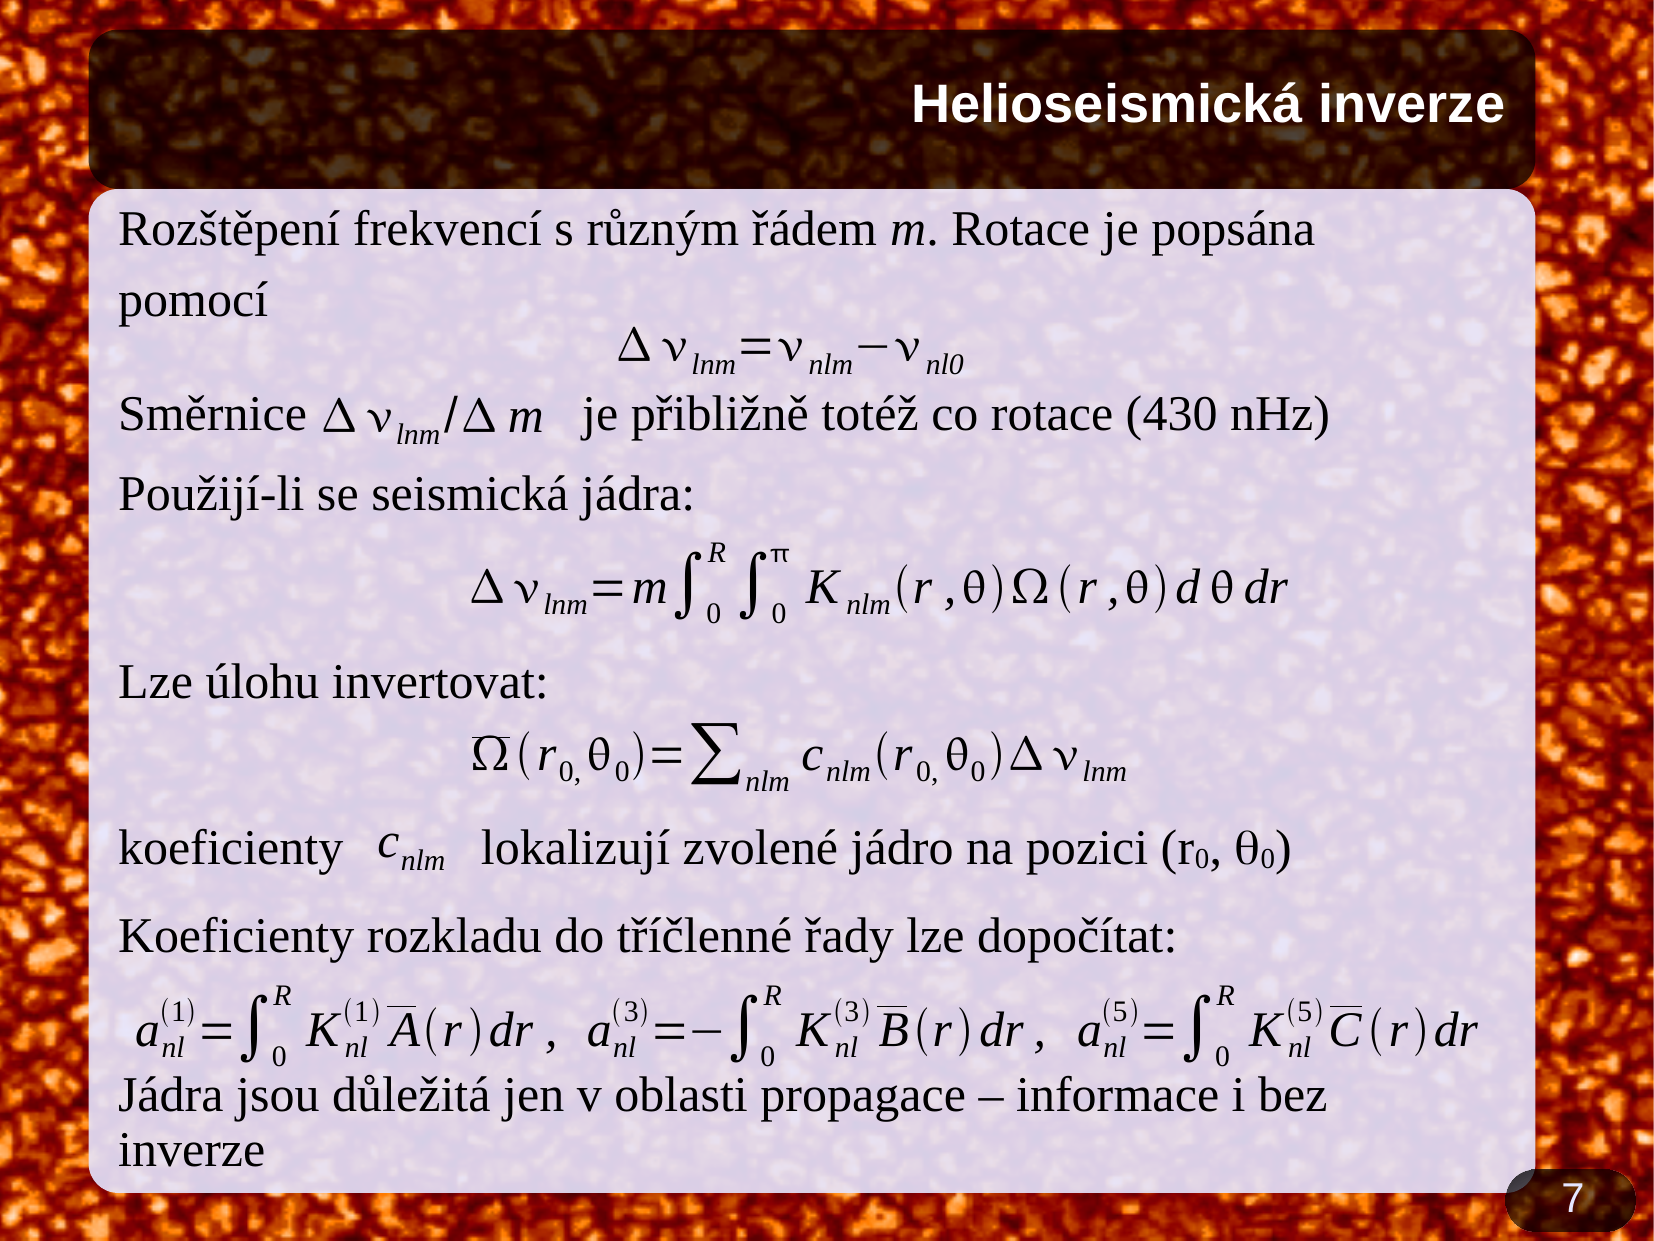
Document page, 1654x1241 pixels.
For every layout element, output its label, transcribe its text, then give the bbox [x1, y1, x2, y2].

text_box Koeficienty rozkladu do tříčlenné řady lze dopočítat: [118, 897, 1477, 975]
text_box koeficienty lokalizují zvolené jádro na pozici (r0, θ0) [118, 809, 1477, 886]
chart [369, 814, 452, 877]
text_box Lze úlohu invertovat: [118, 643, 1477, 721]
subtitle Rozštěpení frekvencí s různým řádem m. Rotace je popsána pomocí [118, 201, 1477, 331]
picture [0, 0, 1654, 1241]
chart [464, 719, 1132, 799]
text_box Jádra jsou důležitá jen v oblasti propagace – informace i bez inverze [118, 1062, 1477, 1182]
chart [464, 536, 1293, 631]
text_box Směrnice je přibližně totéž co rotace (430 nHz) [118, 354, 1477, 454]
text_box Použijí-li se seismická jádra: [118, 454, 1477, 532]
chart [611, 317, 970, 354]
title Helioseismická inverze [118, 59, 1506, 148]
chart [127, 979, 1484, 1074]
